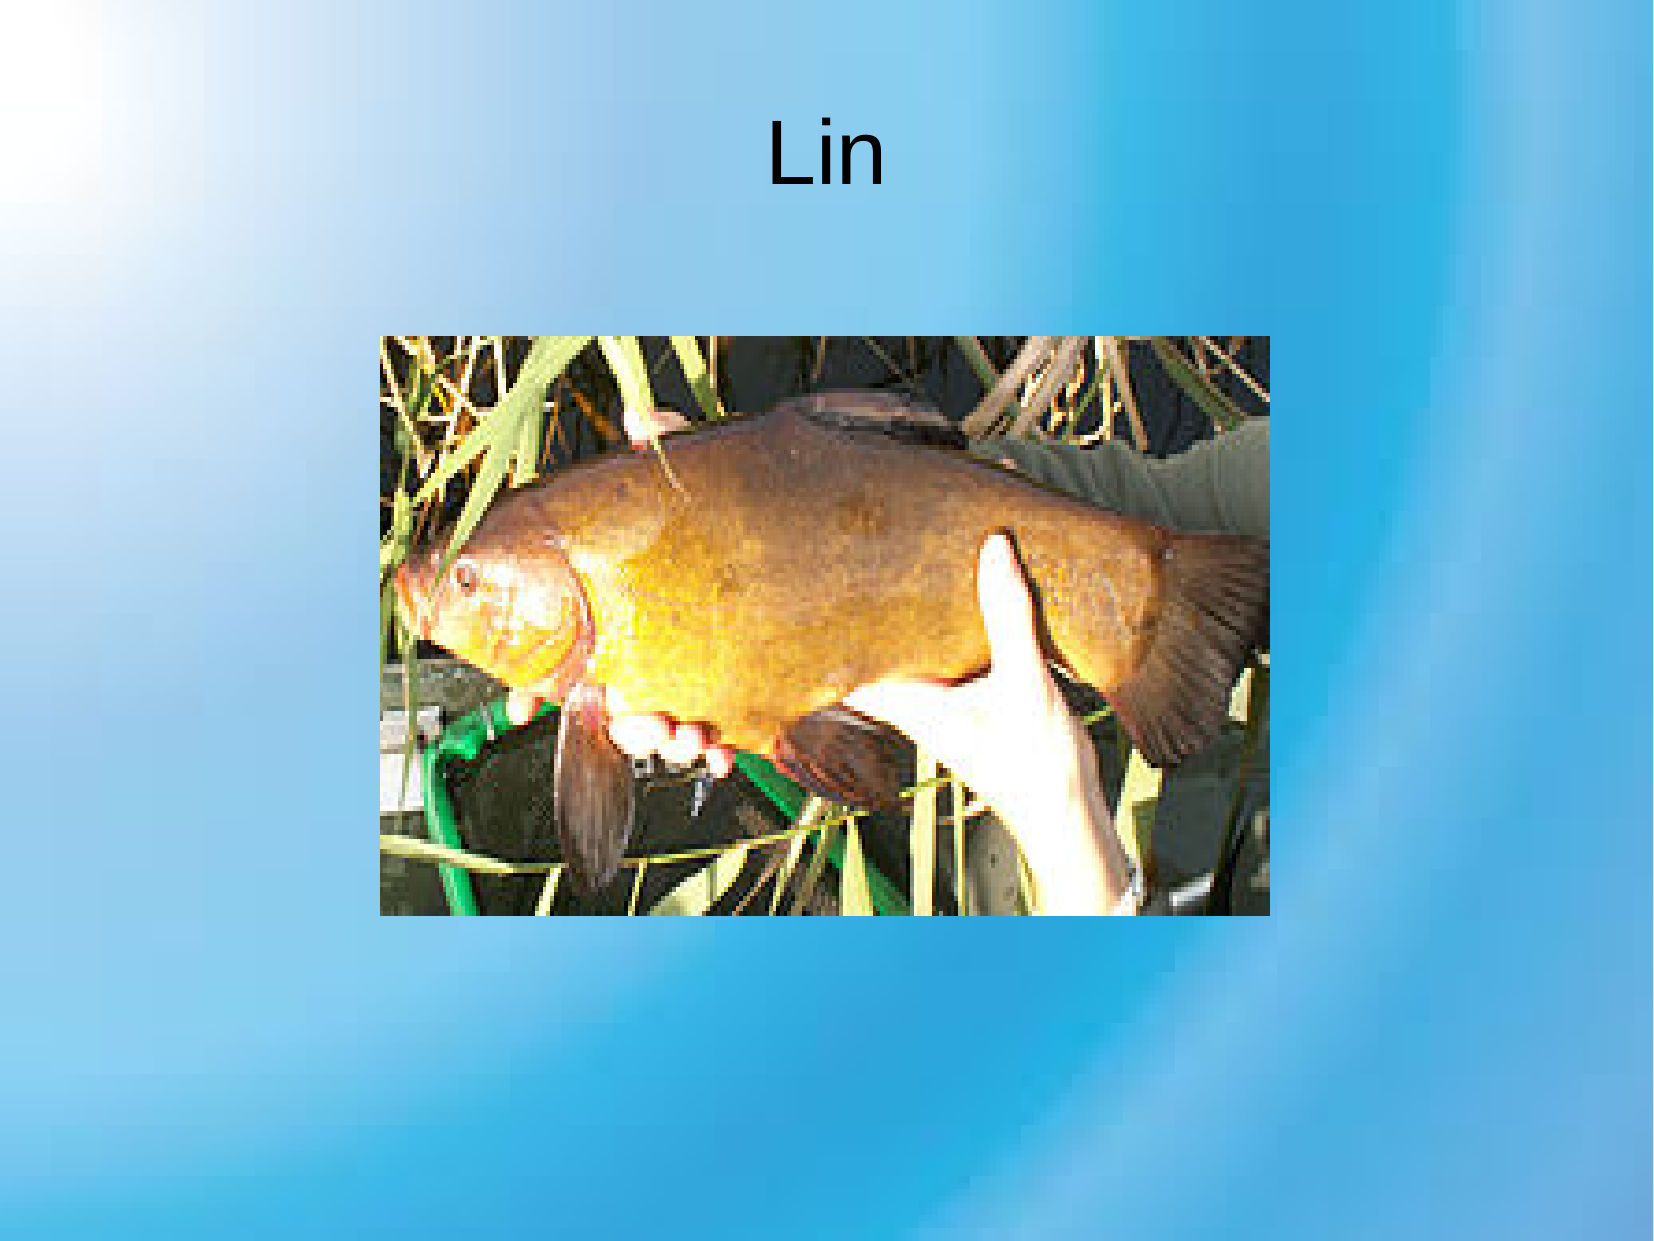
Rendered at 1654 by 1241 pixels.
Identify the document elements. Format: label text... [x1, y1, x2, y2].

picture [0, 0, 1654, 1241]
title Lin [82, 49, 1571, 257]
